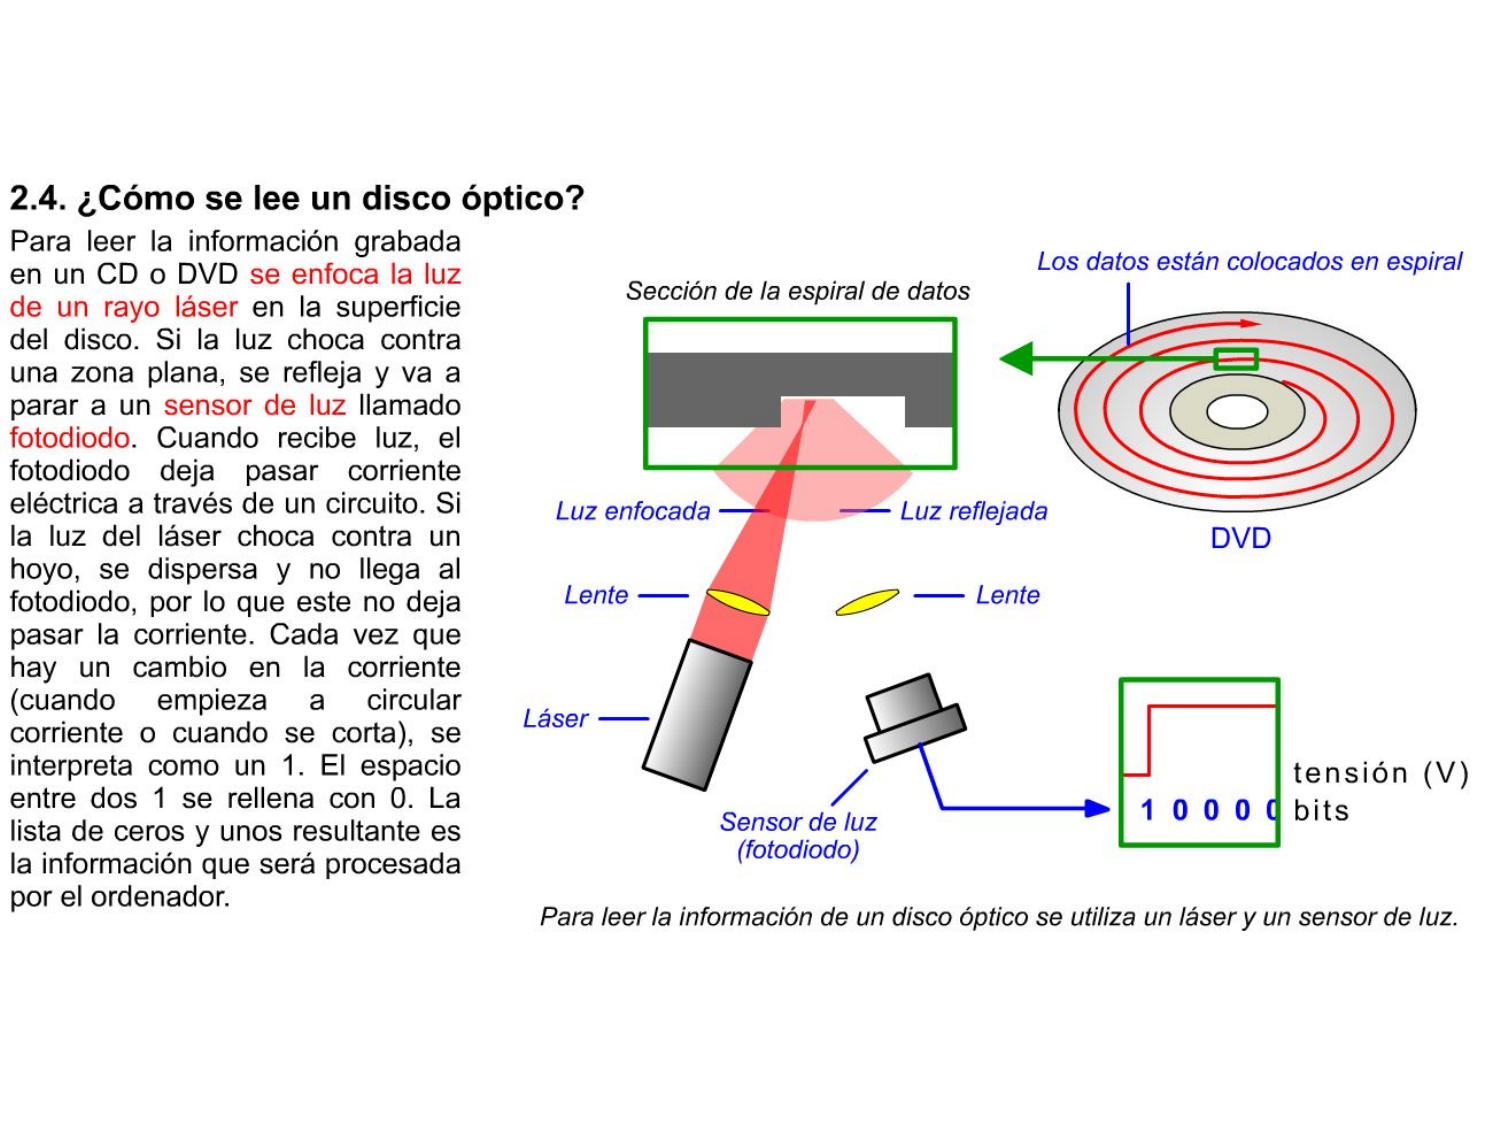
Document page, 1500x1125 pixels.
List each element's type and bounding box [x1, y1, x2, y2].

picture [0, 178, 1500, 947]
